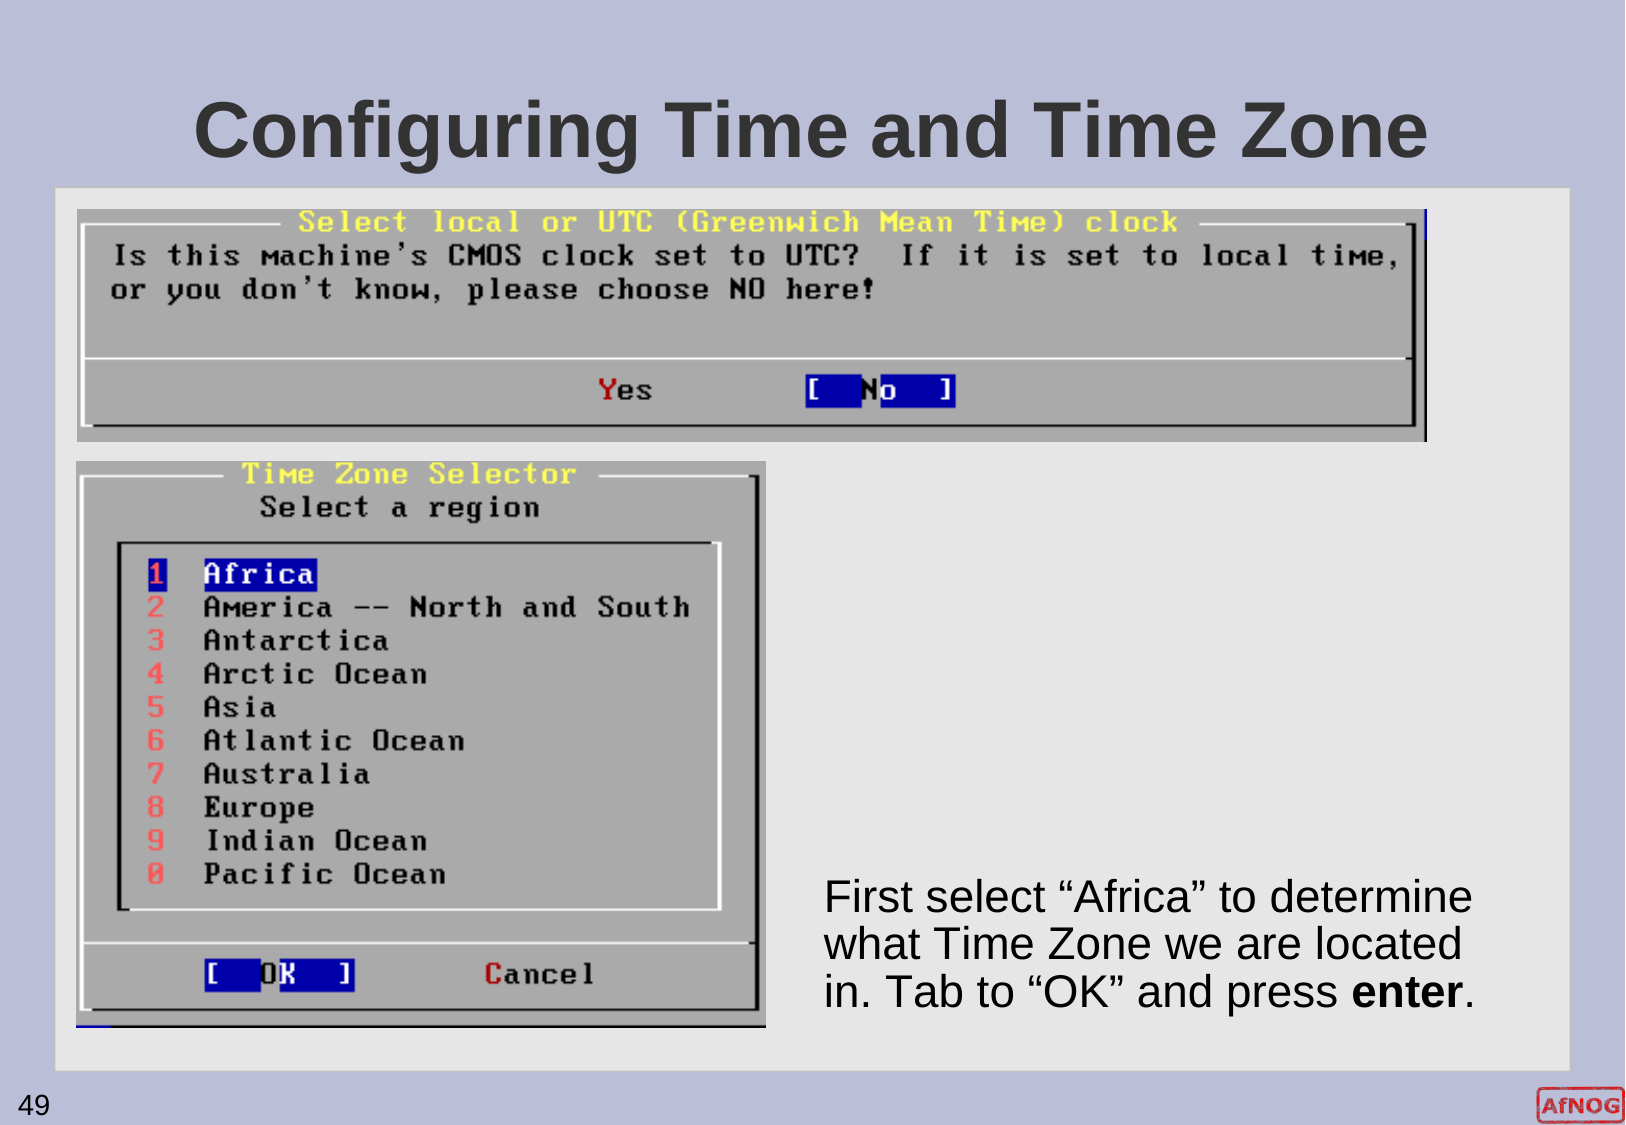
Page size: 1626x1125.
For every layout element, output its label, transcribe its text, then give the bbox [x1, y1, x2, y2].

picture [76, 461, 766, 1028]
title Configuring Time and Time Zone [54, 44, 1571, 215]
picture [77, 209, 1427, 442]
text_box First select “Africa” to determine what Time Zone we are located in. Tab to “OK” and press enter. [809, 862, 1495, 1027]
picture [1535, 1085, 1626, 1125]
